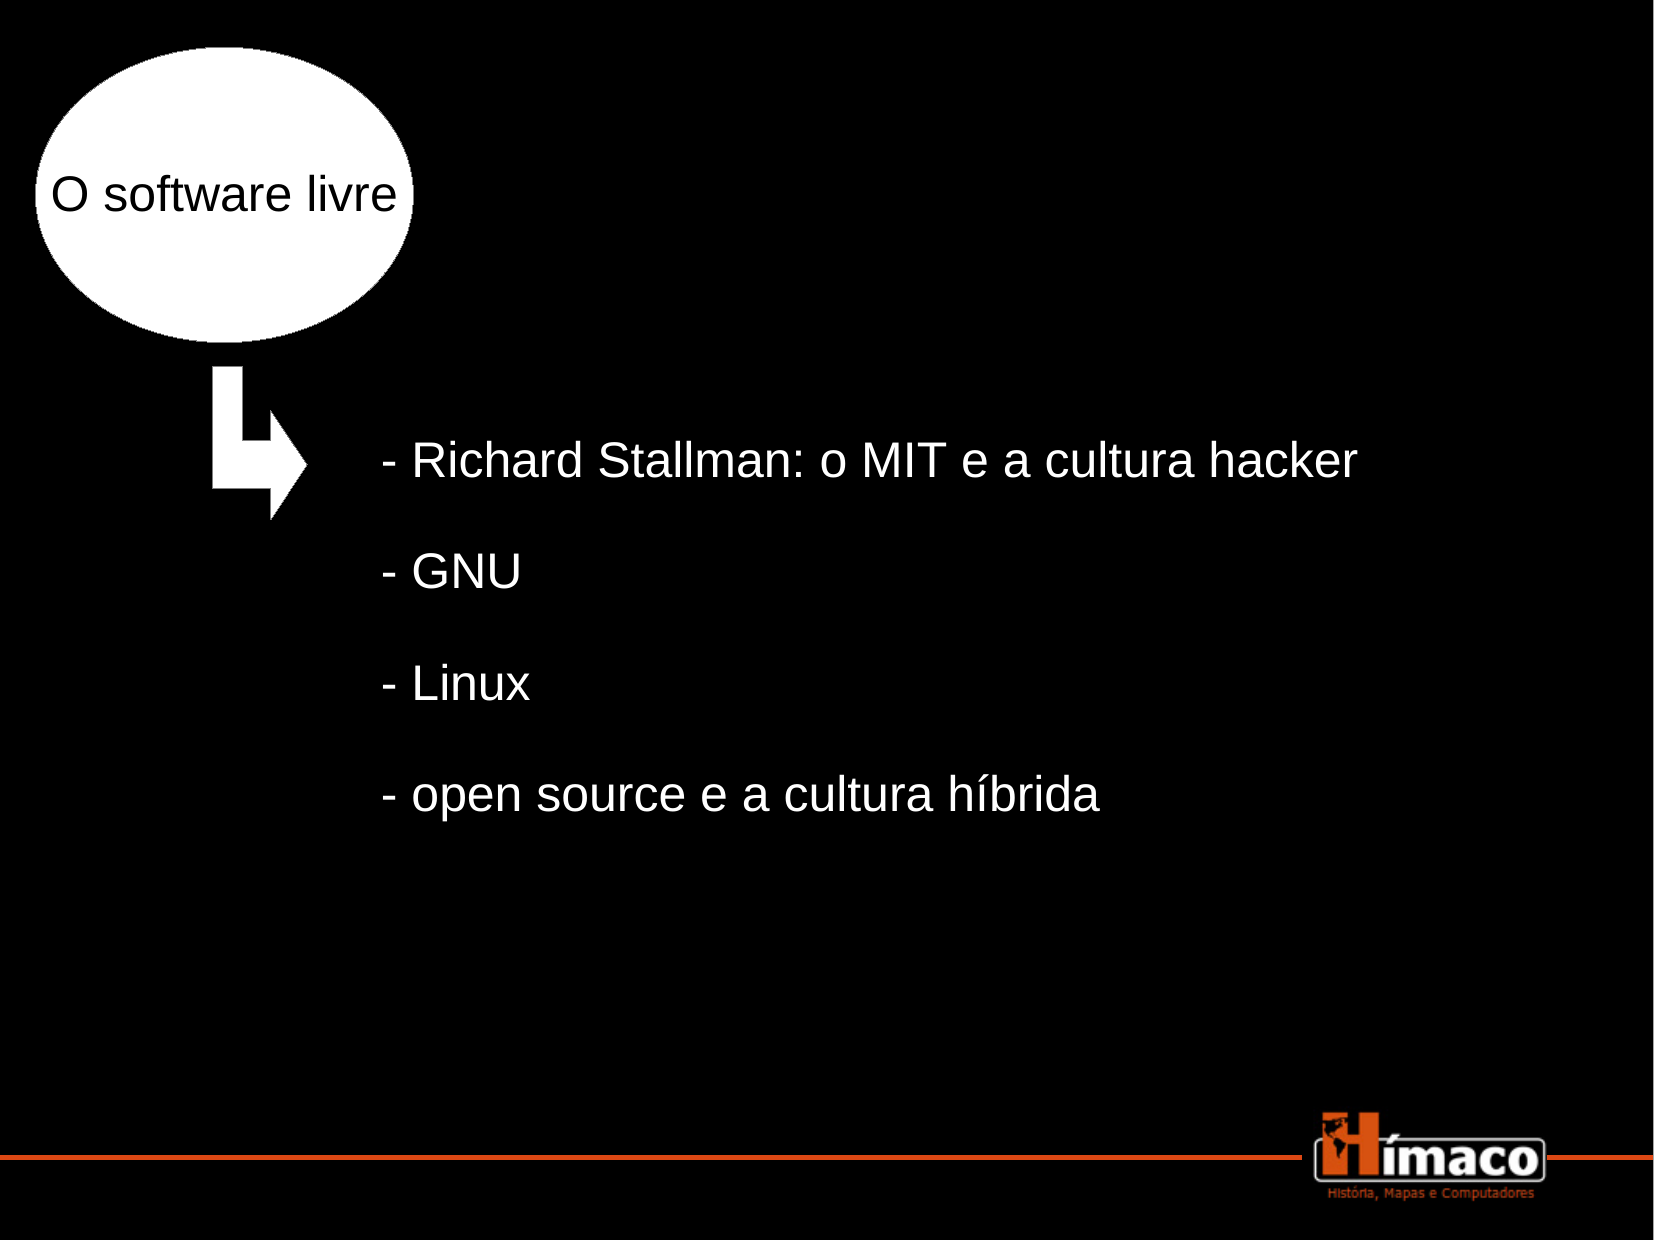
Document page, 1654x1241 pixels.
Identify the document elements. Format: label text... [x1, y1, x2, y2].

text_box O software livre [35, 47, 414, 343]
picture [1301, 1075, 1559, 1217]
text_box [212, 366, 308, 520]
text_box - Richard Stallman: o MIT e a cultura hacker - GNU - Linux - open source e a cultura híbrida [366, 425, 1418, 887]
